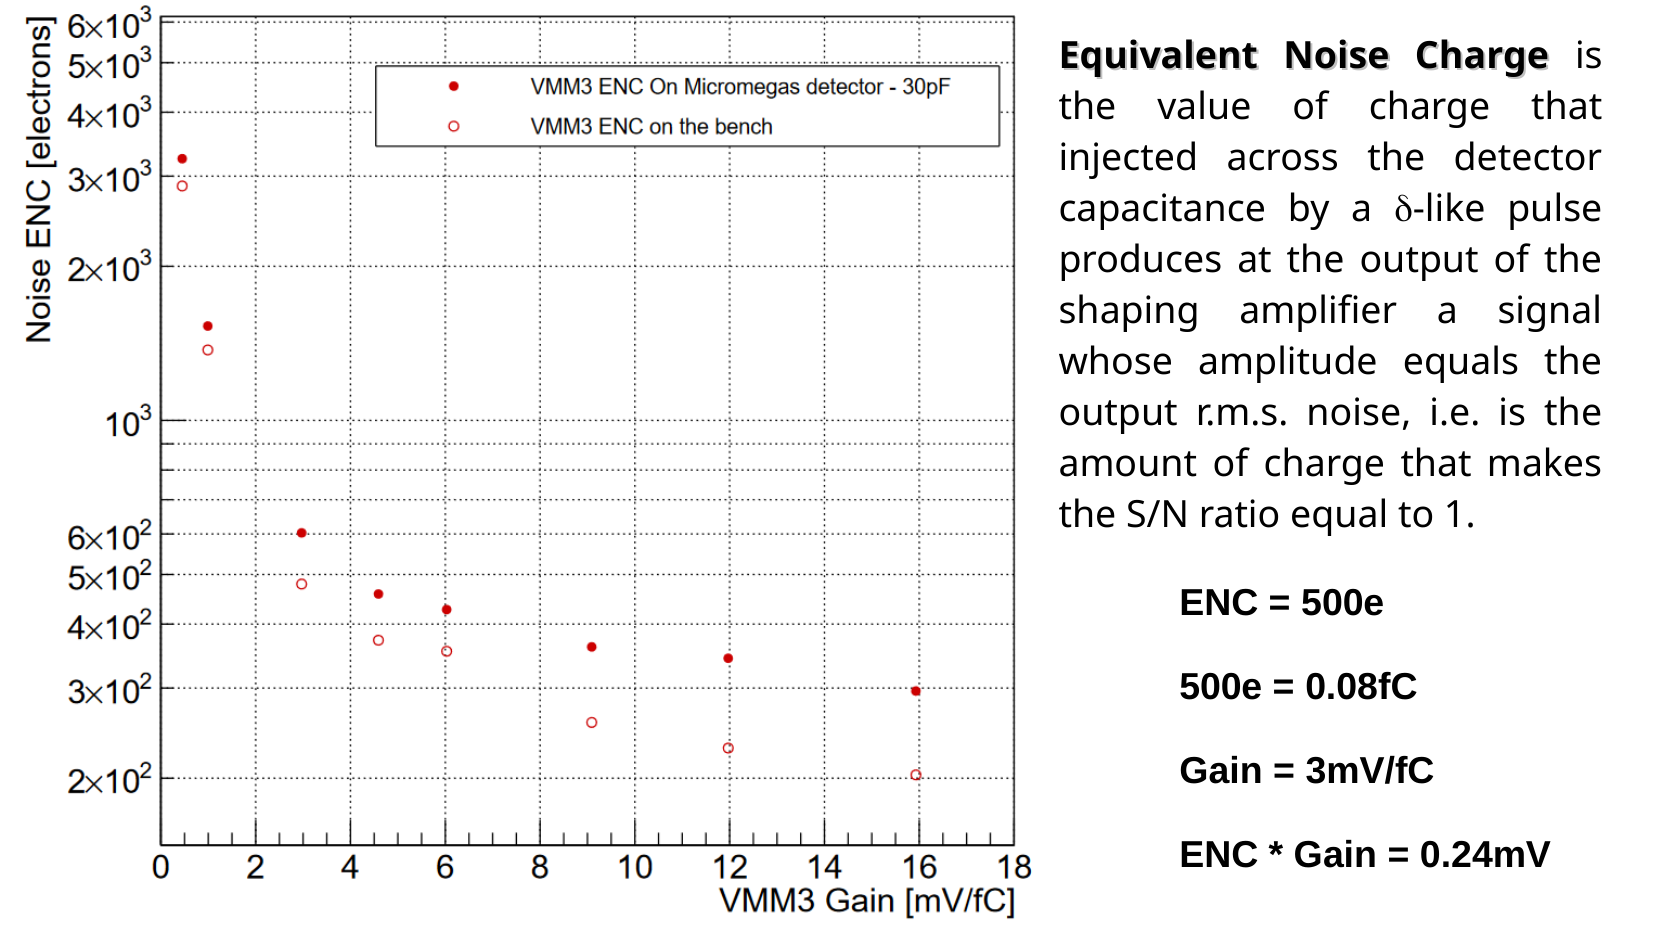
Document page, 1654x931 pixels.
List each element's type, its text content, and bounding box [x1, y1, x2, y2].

text_box Equivalent Noise Charge is the value of charge that injected across the detector capacitance by a -like pulse produces at the output of the shaping amplifier a signal whose amplitude equals the output r.m.s. noise, i.e. is the amount of charge that makes the S/N ratio equal to 1. [1043, 20, 1618, 564]
text_box ENC = 500e 500e = 0.08fC Gain = 3mV/fC ENC * Gain = 0.24mV [1164, 573, 1567, 883]
picture [0, 0, 1044, 931]
